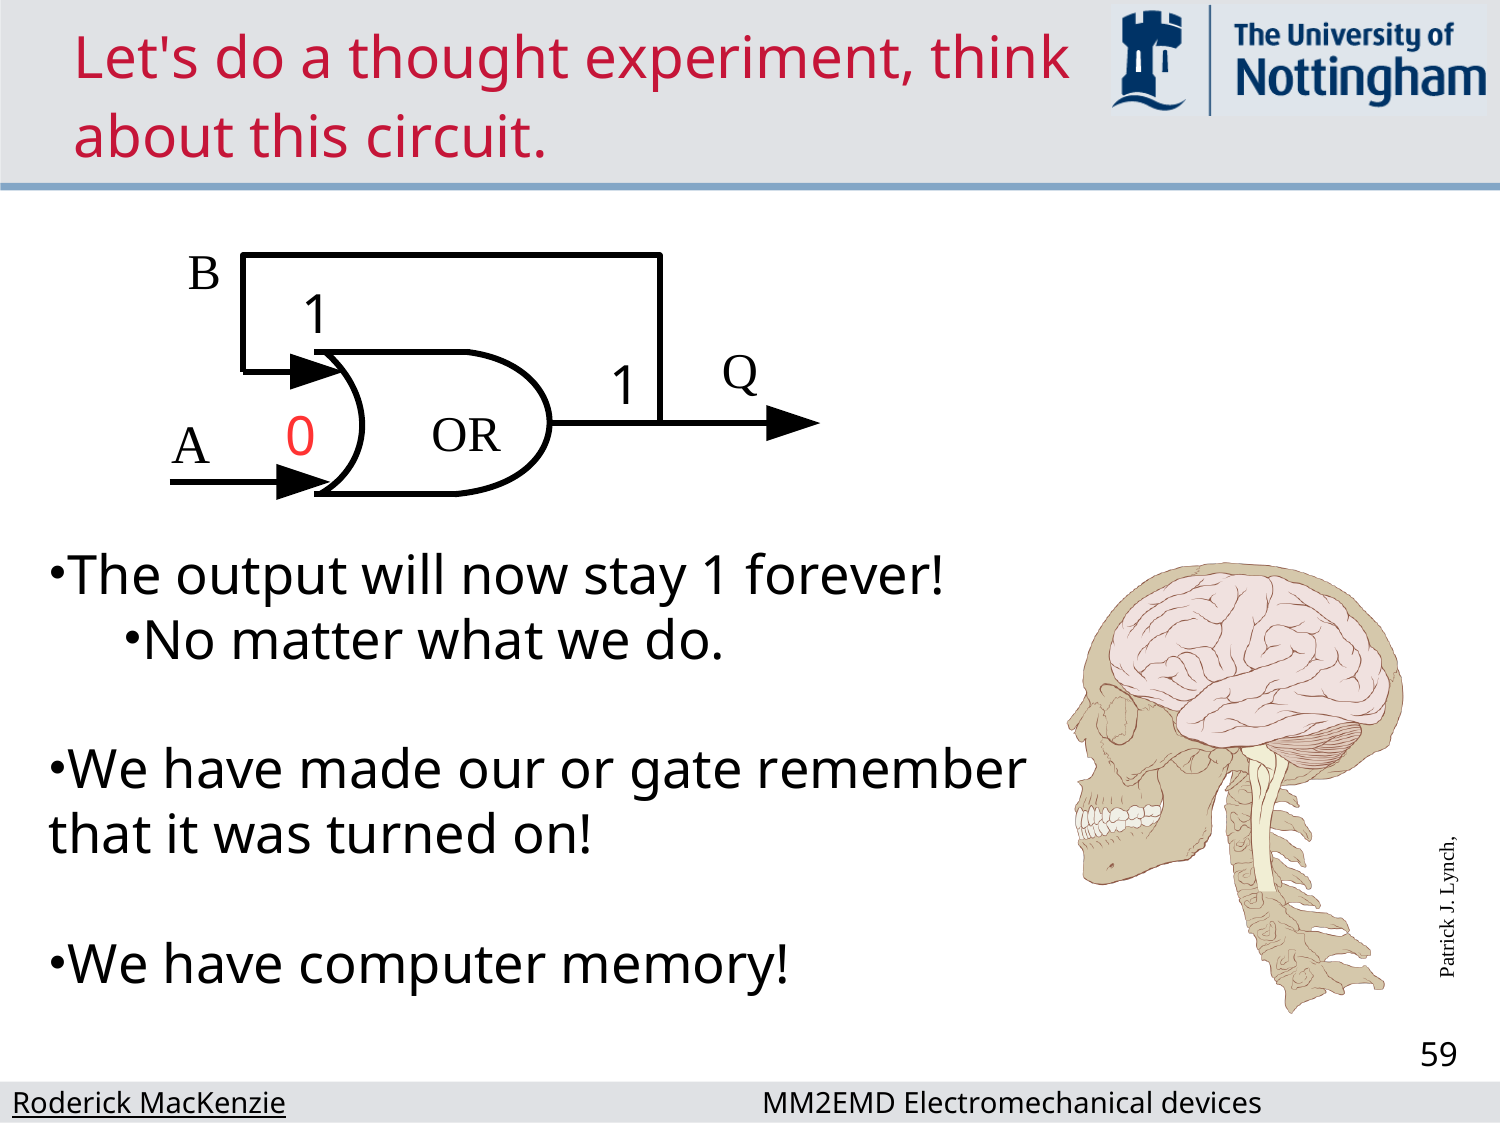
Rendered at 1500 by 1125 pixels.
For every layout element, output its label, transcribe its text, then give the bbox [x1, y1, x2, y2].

picture [1111, 4, 1487, 116]
text_box Q [707, 331, 782, 407]
text_box 1 [576, 343, 741, 424]
text_box The output will now stay 1 forever! No matter what we do. We have made our or gate remember that it was turned on! We have computer memory! [33, 532, 1078, 1068]
text_box Patrick J. Lynch, [1425, 818, 1466, 993]
text_box OR [417, 393, 516, 469]
title Let's do a thought experiment, think about this circuit. [59, 20, 1128, 172]
text_box B [172, 232, 223, 308]
text_box A [156, 402, 207, 482]
text_box 1 [267, 272, 433, 352]
text_box <number> [1404, 1025, 1500, 1096]
text_box 0 [251, 393, 417, 474]
picture [1064, 560, 1405, 1015]
